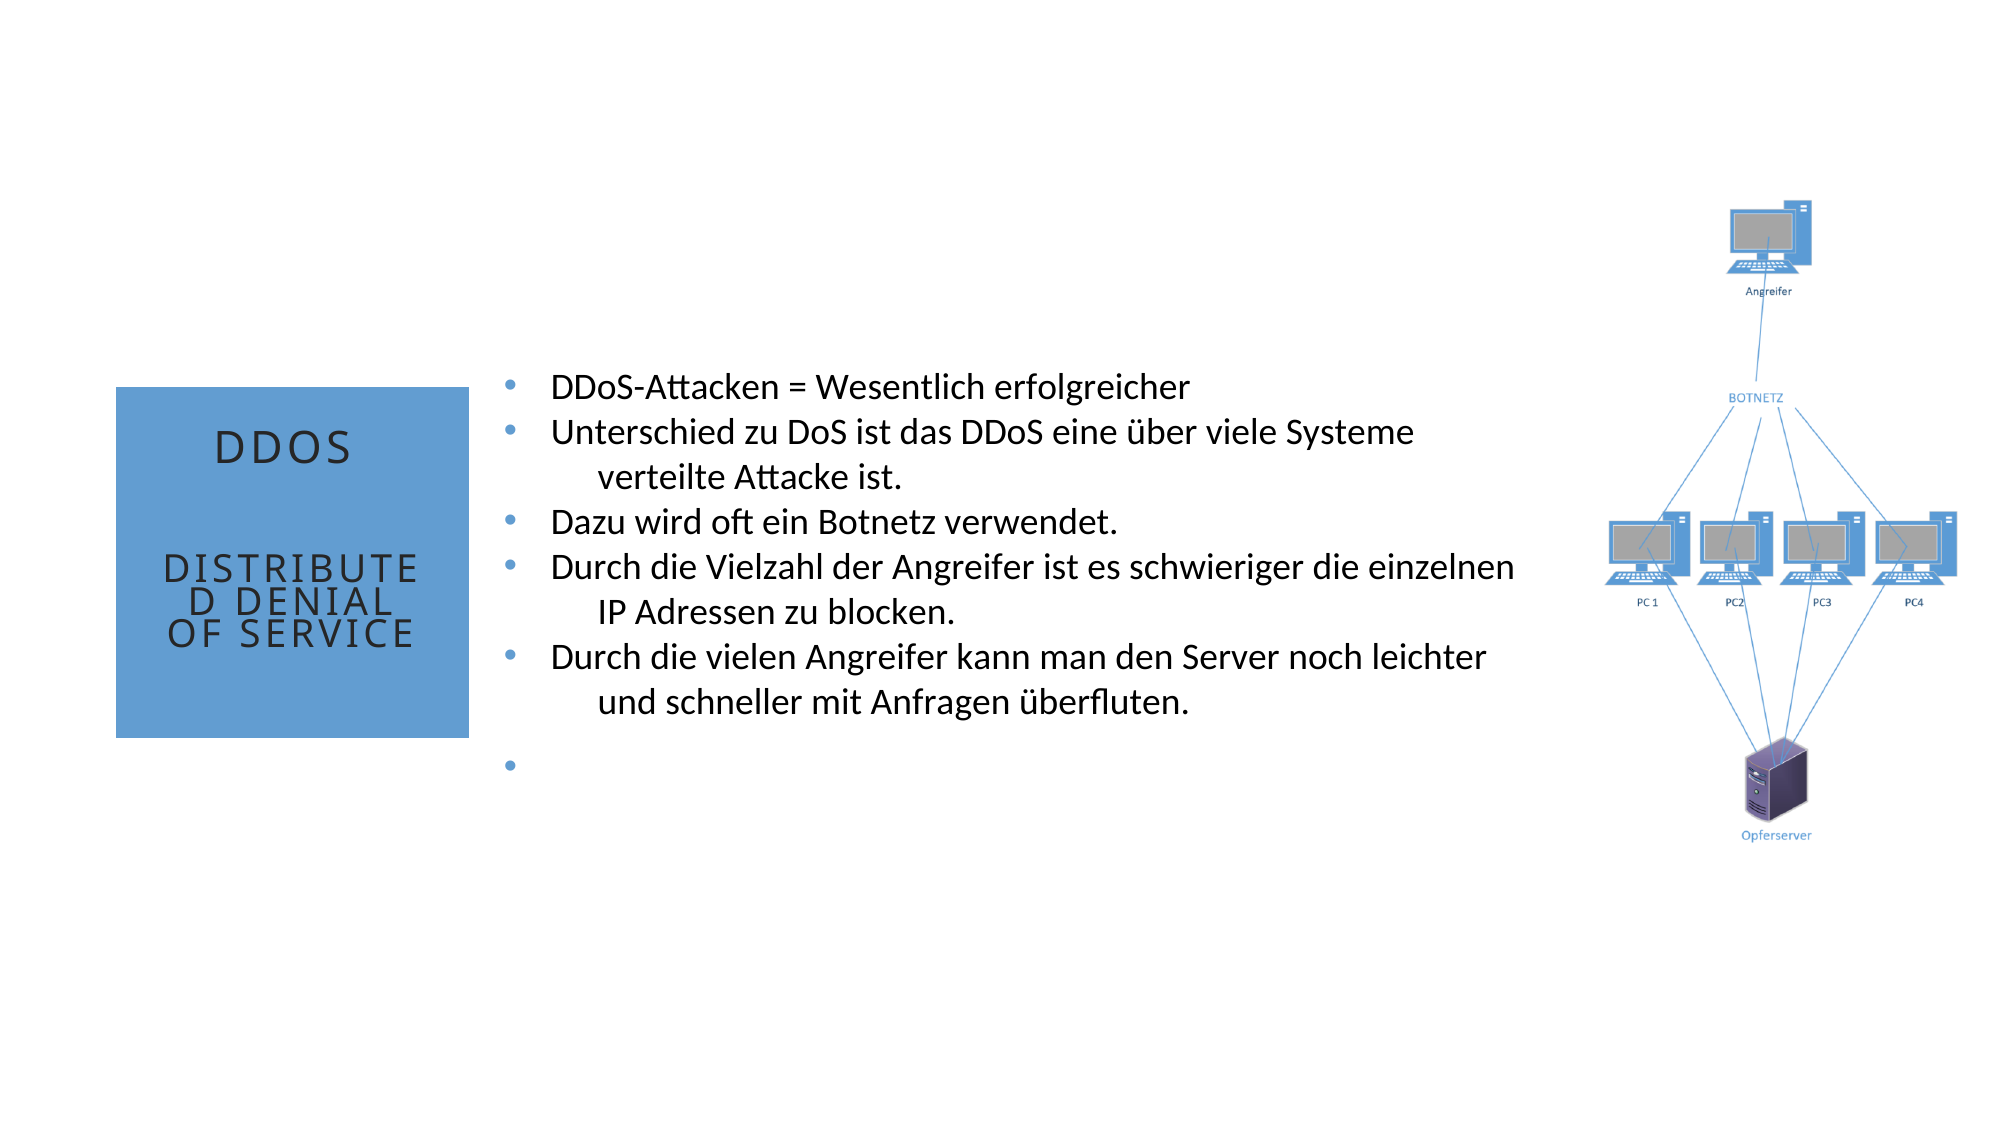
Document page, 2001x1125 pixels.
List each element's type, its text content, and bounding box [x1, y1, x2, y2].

picture [1603, 180, 1969, 845]
text_box Ddos Distributed denial of service [131, 403, 453, 722]
list DDoS-Attacken = Wesentlich erfolgreicher Unterschied zu DoS ist das DDoS eine über viele Systeme verteilte Attacke ist. Dazu wird oft ein Botnetz verwendet. Durch die Vielzahl der Angreifer ist es schwieriger die einzelnen IP Adressen zu blocken. Durch die vielen Angreifer kann man den Server noch leichter und schneller mit Anfragen überfluten. [488, 354, 1568, 771]
